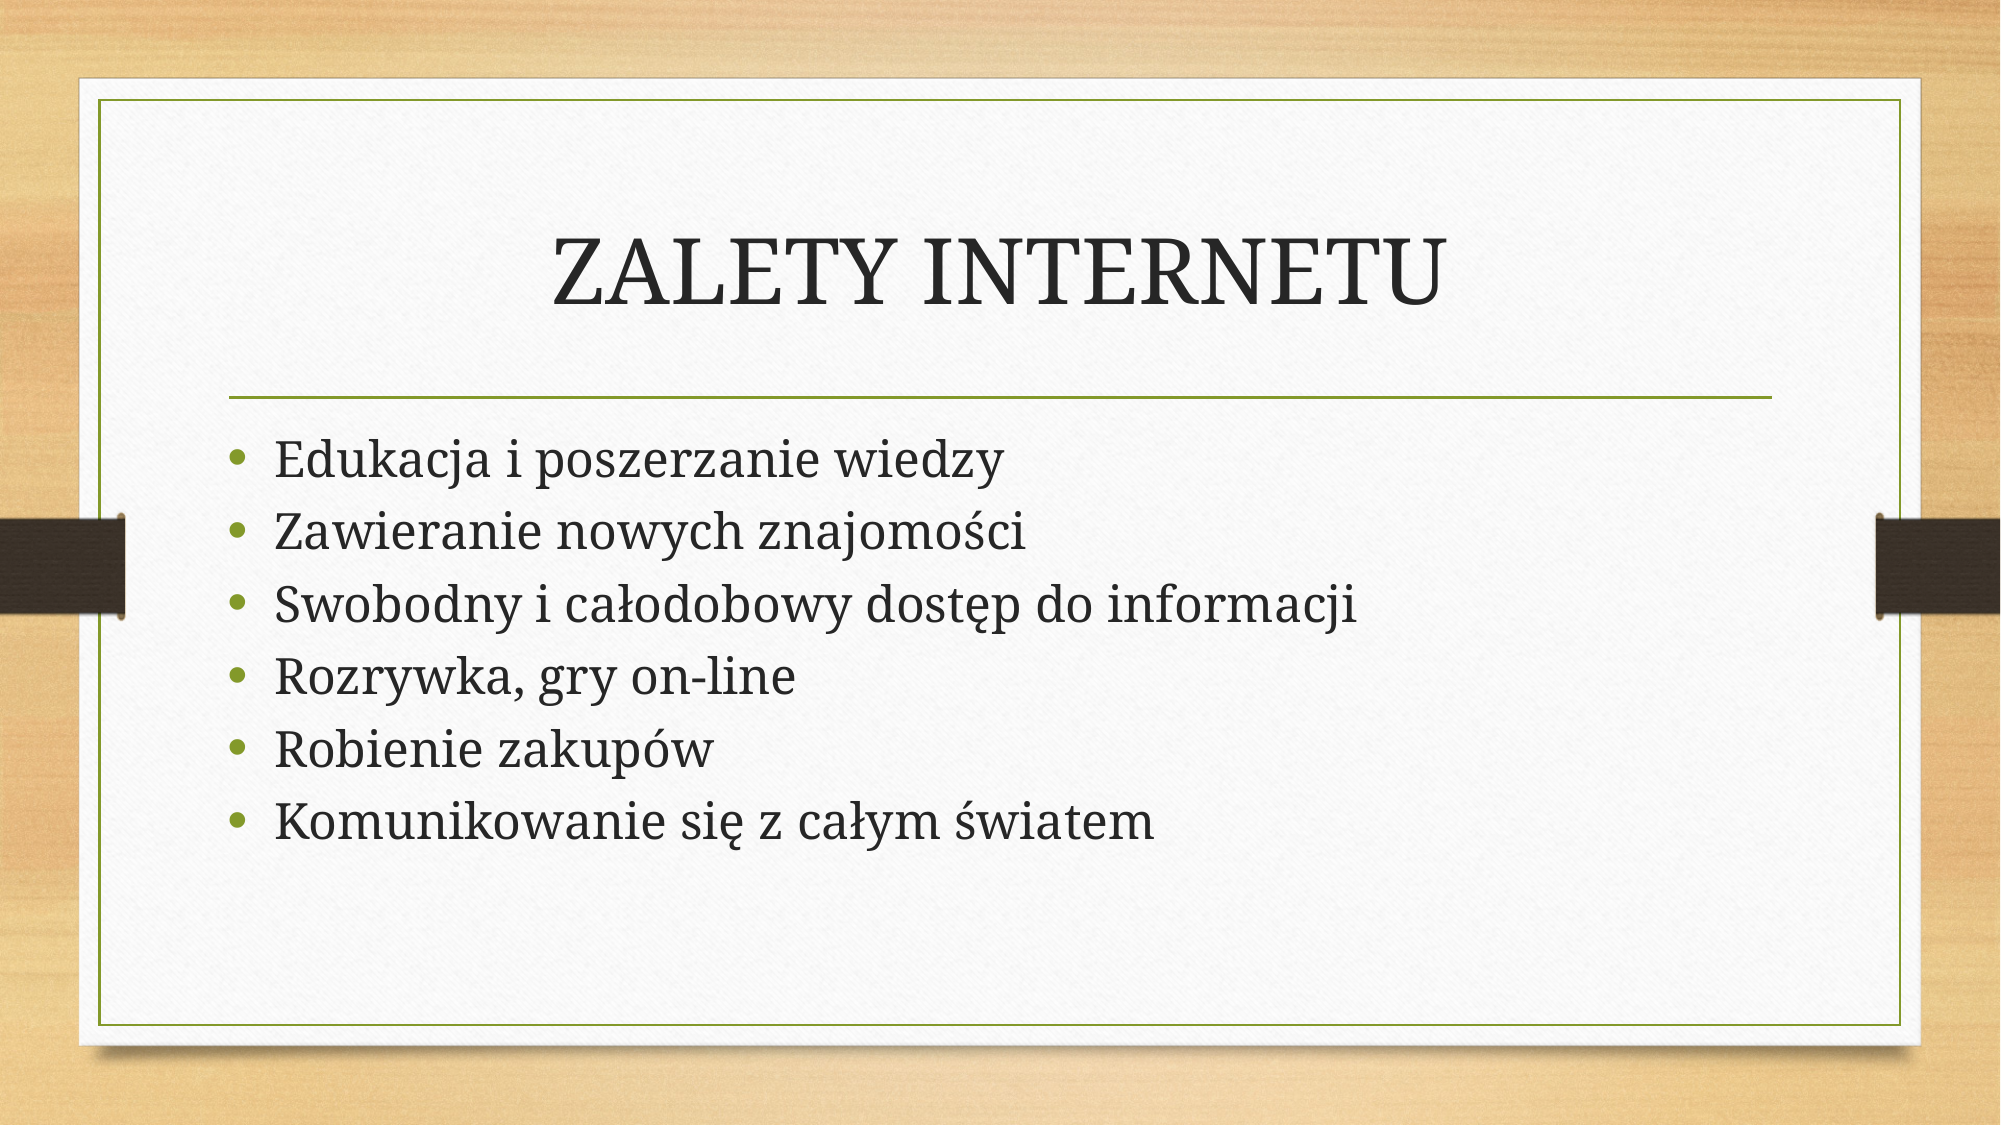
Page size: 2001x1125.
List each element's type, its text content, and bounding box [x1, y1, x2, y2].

title ZALETY INTERNETU [212, 161, 1788, 376]
list Edukacja i poszerzanie wiedzy Zawieranie nowych znajomości Swobodny i całodobowy dostęp do informacji Rozrywka, gry on-line Robienie zakupów Komunikowanie się z całym światem [212, 419, 1788, 964]
